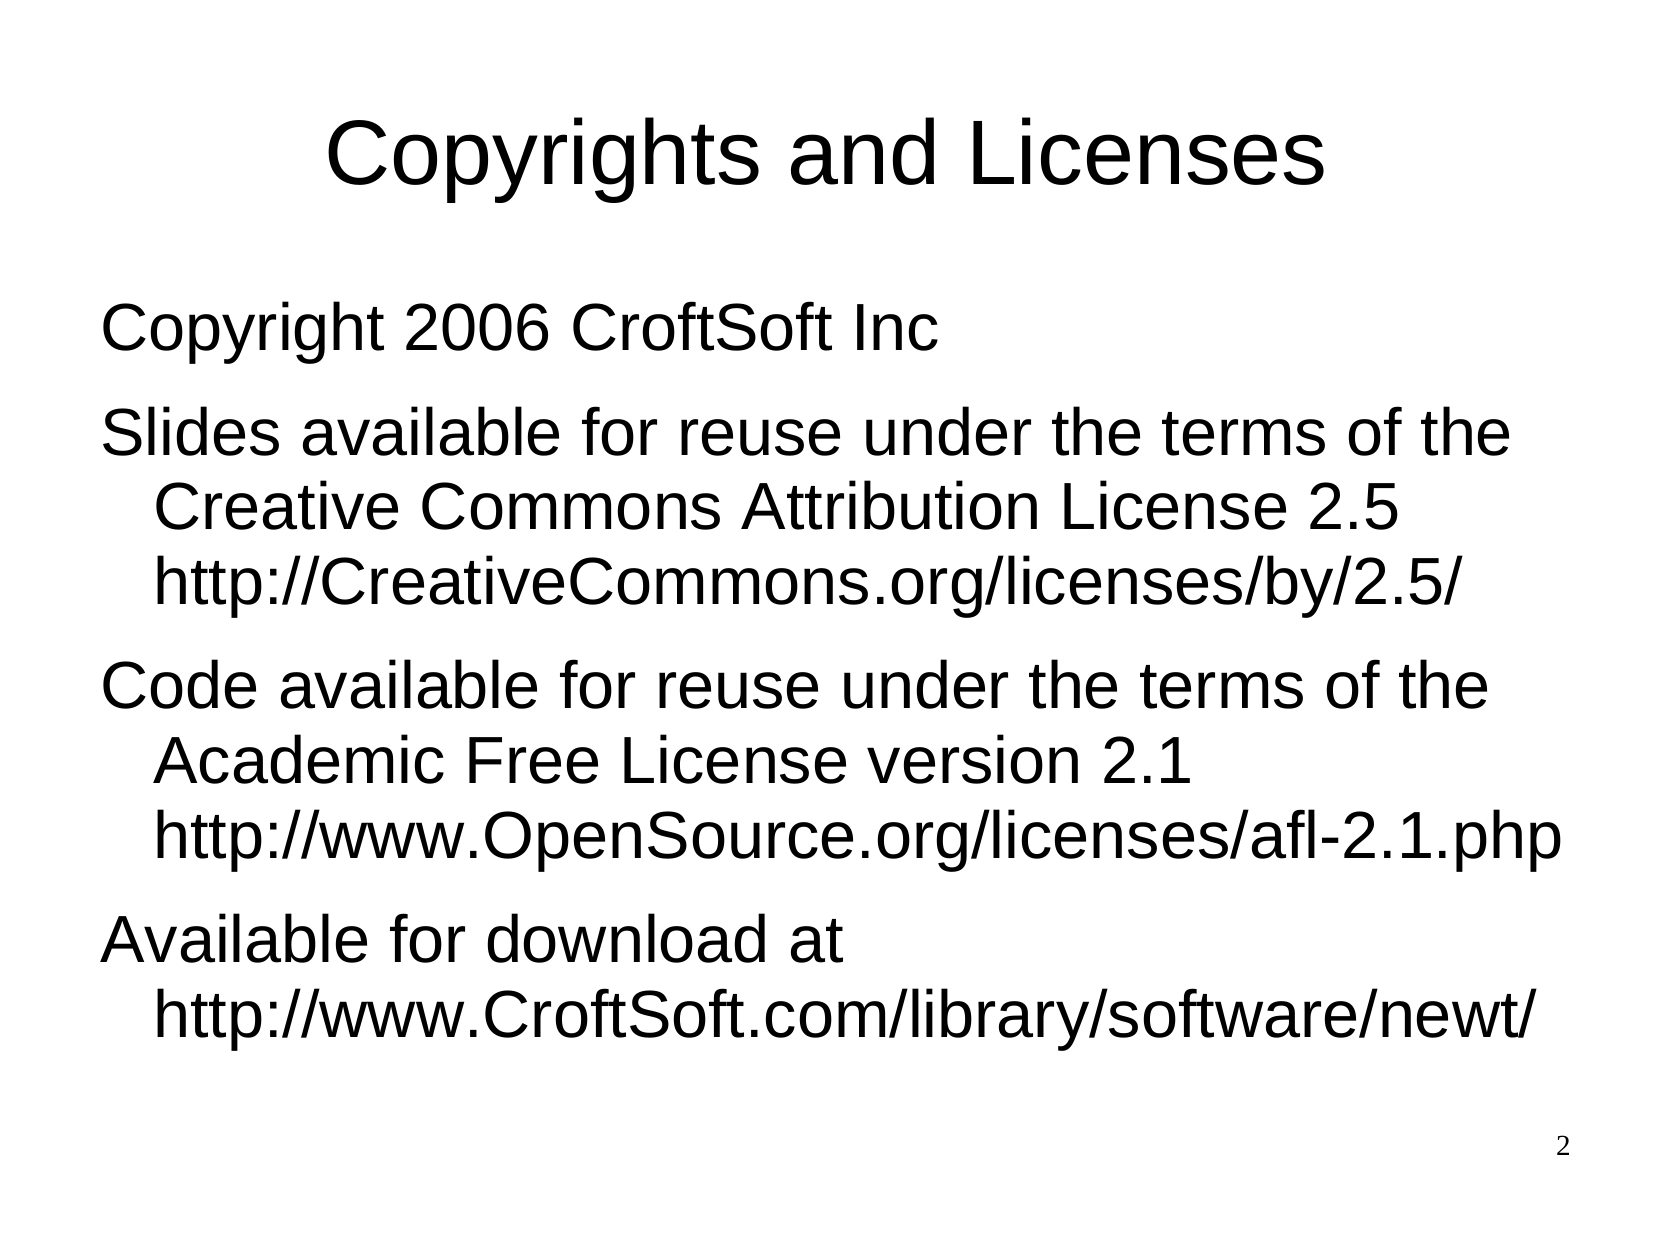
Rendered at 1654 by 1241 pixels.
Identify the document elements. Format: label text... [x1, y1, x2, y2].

list Copyright 2006 CroftSoft Inc Slides available for reuse under the terms of the Creative Commons Attribution License 2.5 http://CreativeCommons.org/licenses/by/2.5/ Code available for reuse under the terms of the Academic Free License version 2.1 http://www.OpenSource.org/licenses/afl-2.1.php Available for download at http://www.CroftSoft.com/library/software/newt/ [82, 290, 1571, 1109]
title Copyrights and Licenses [82, 49, 1571, 257]
